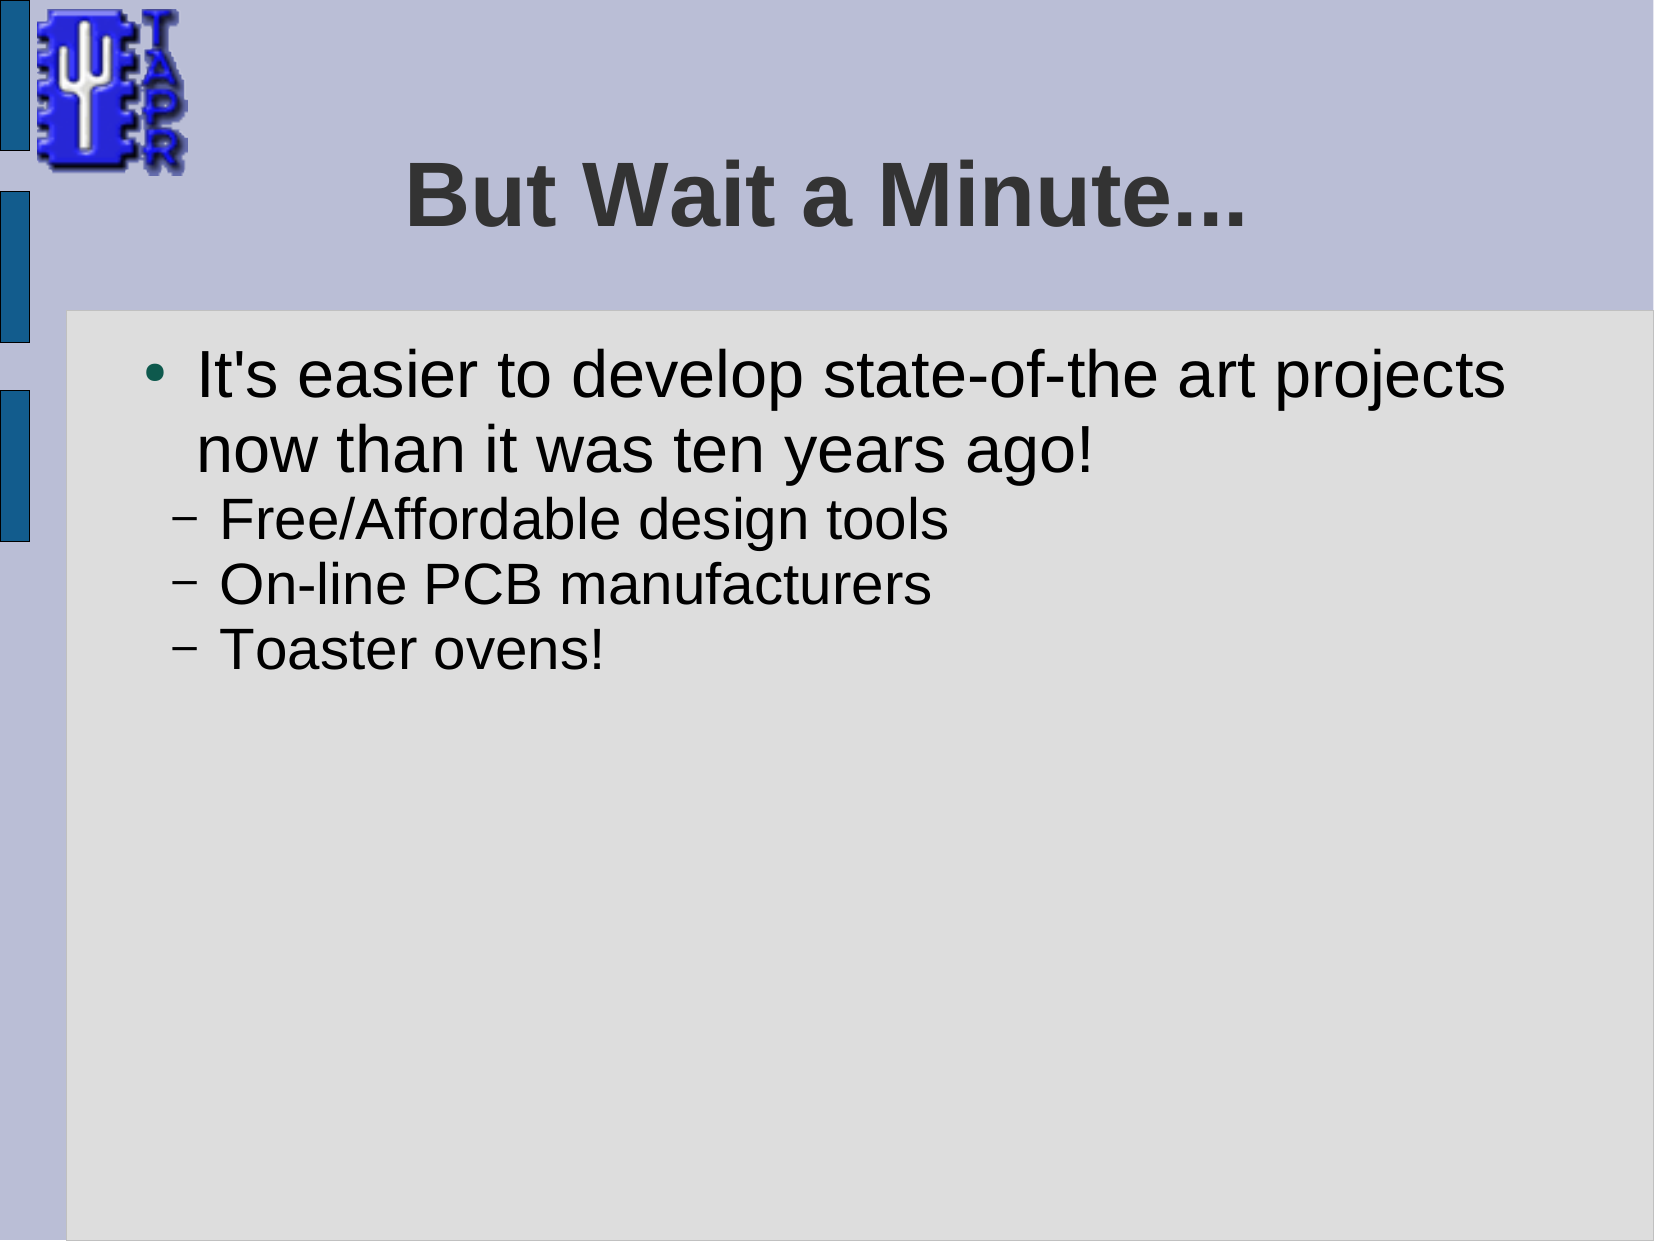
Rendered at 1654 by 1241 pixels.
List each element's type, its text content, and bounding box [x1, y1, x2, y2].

picture [37, 9, 188, 176]
list It's easier to develop state-of-the art projects now than it was ten years ago! Free/Affordable design tools On-line PCB manufacturers Toaster ovens! [125, 337, 1538, 1057]
title But Wait a Minute... [121, 91, 1534, 299]
